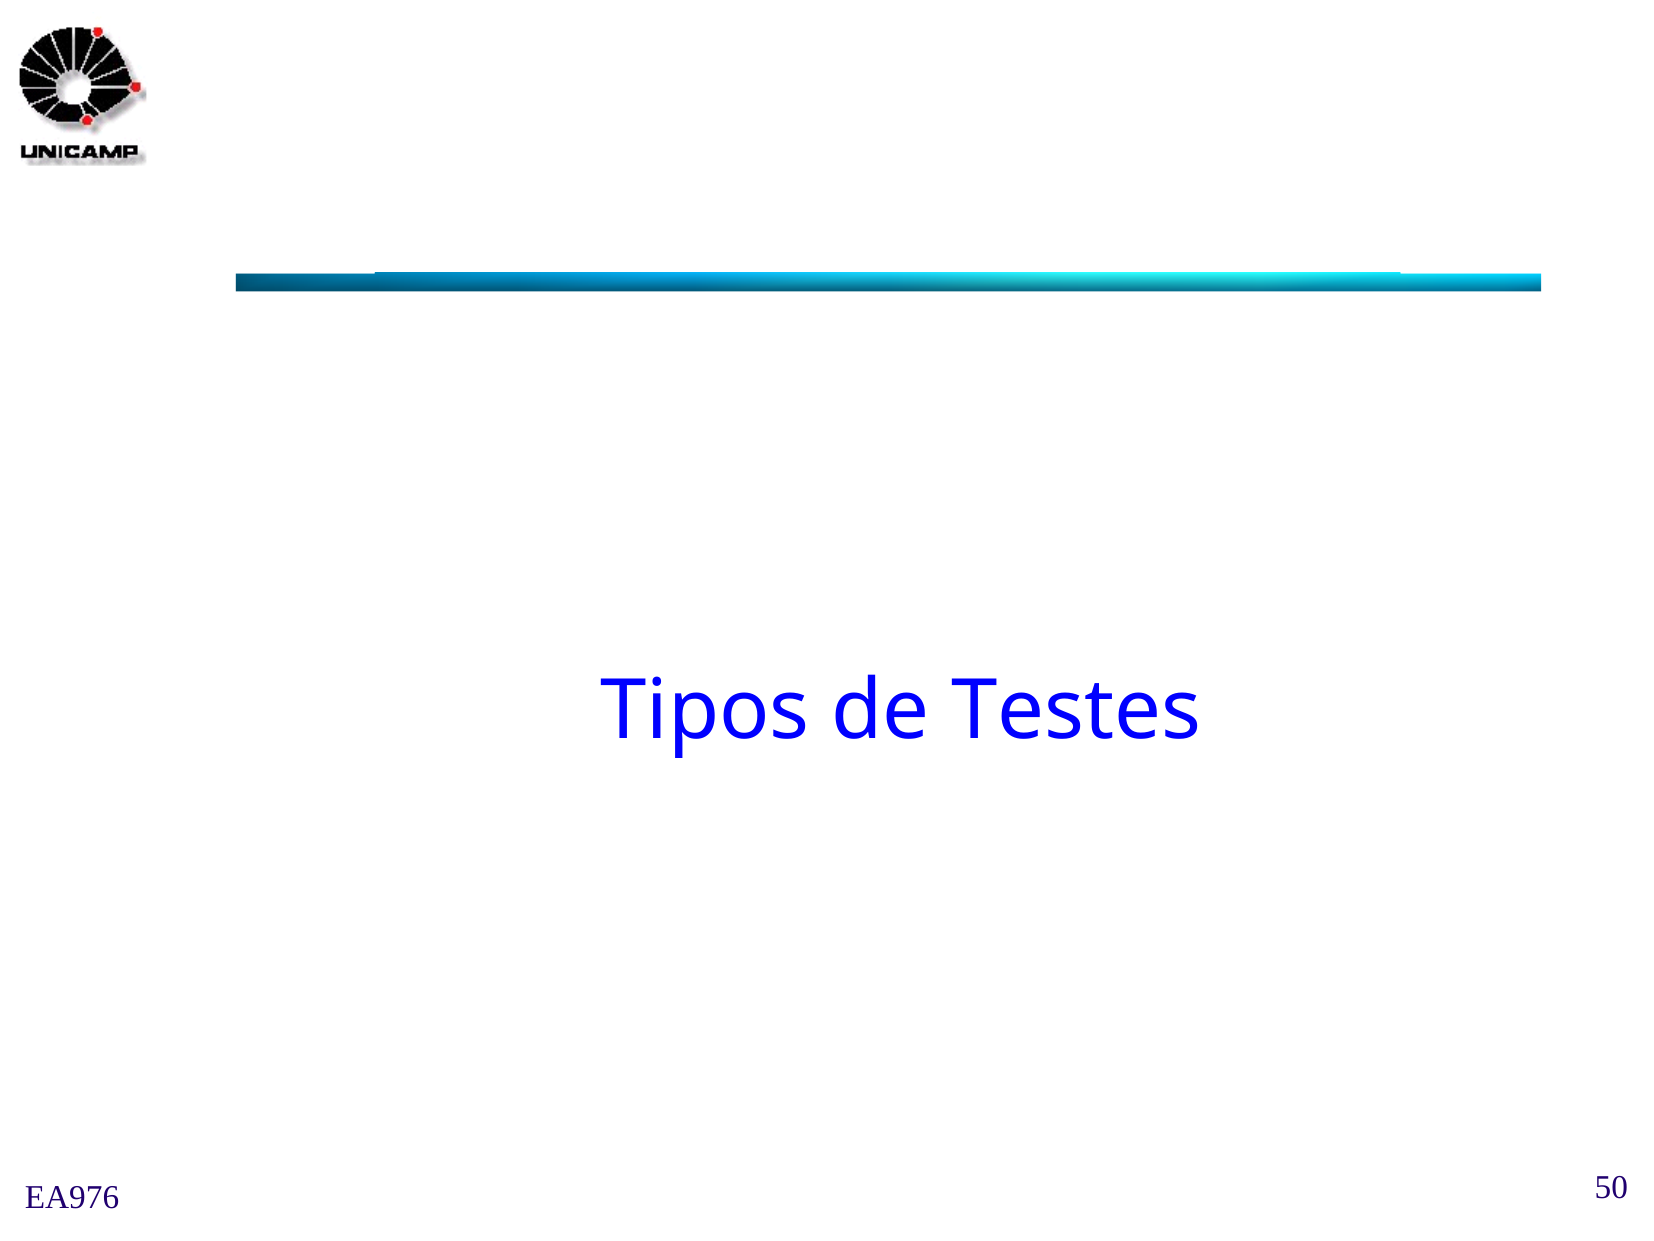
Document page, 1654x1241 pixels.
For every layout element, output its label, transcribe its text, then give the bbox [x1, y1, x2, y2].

title Tipos de Testes [266, 546, 1536, 761]
picture [125, 272, 1654, 295]
